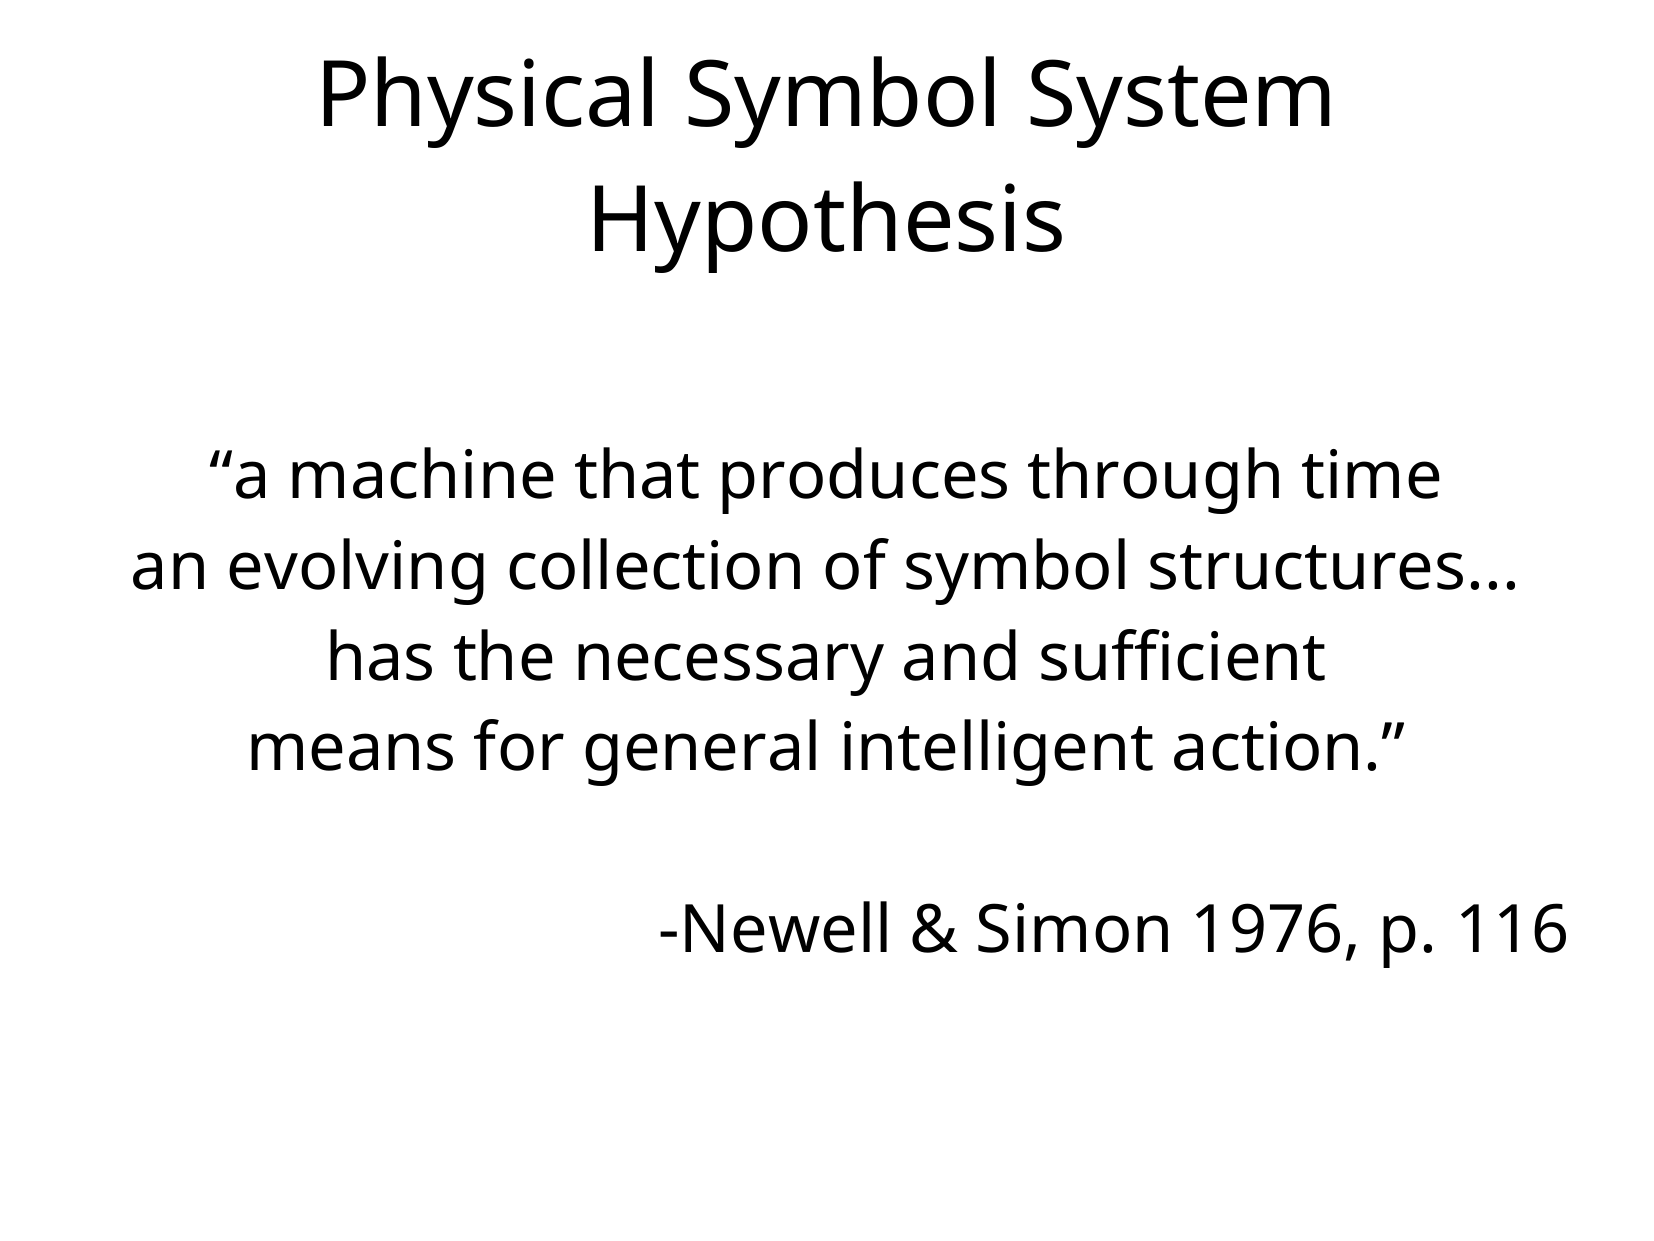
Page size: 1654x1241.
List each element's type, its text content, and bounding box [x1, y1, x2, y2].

subtitle “a machine that produces through time an evolving collection of symbol structures... has the necessary and sufficient means for general intelligent action.” -Newell & Simon 1976, p. 116 [82, 290, 1571, 1109]
title Physical Symbol System Hypothesis [82, 49, 1571, 257]
